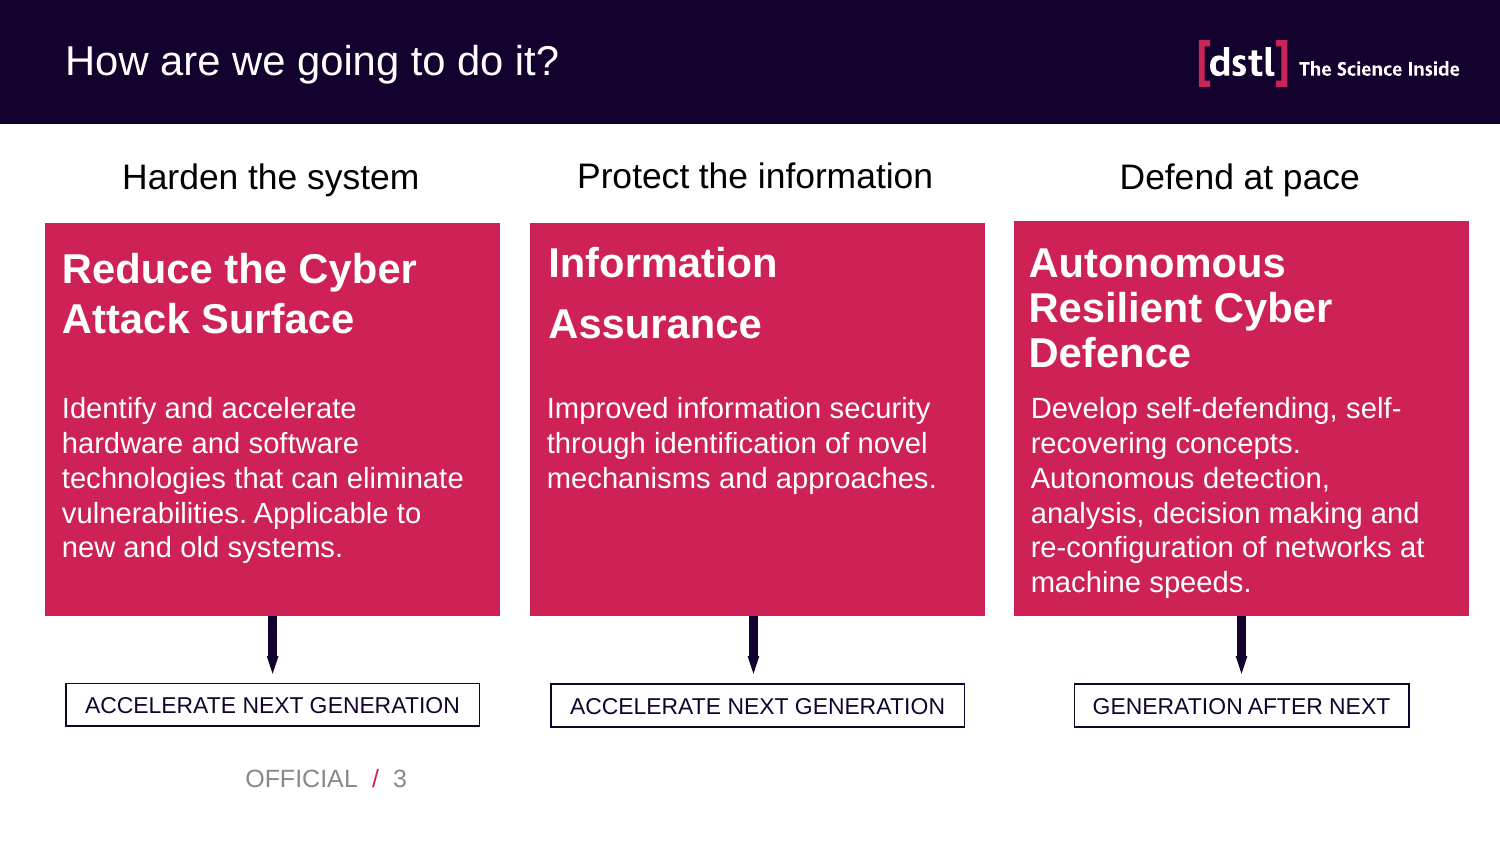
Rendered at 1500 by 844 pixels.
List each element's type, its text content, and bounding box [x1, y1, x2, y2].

text_box [45, 223, 500, 616]
text_box GENERATION AFTER NEXT [1074, 683, 1409, 727]
text_box Autonomous Resilient Cyber Defence [1013, 234, 1470, 307]
text_box Develop self-defending, self-recovering concepts. Autonomous detection, analysis, decision making and re-configuration of networks at machine speeds. [1016, 381, 1467, 606]
text_box Harden the system [107, 146, 439, 206]
text_box Defend at pace [1104, 146, 1379, 206]
text_box OFFICIAL / 3 [230, 754, 1458, 800]
text_box Protect the information [562, 145, 954, 204]
text_box Identify and accelerate hardware and software technologies that can eliminate vulnerabilities. Applicable to new and old systems. [47, 381, 498, 571]
text_box [1276, 307, 1285, 318]
title How are we going to do it? [5, 8, 1129, 115]
text_box Information Assurance [533, 234, 983, 307]
text_box ACCELERATE NEXT GENERATION [65, 683, 480, 727]
text_box Reduce the Cyber Attack Surface [47, 234, 498, 350]
text_box [1253, 307, 1259, 316]
text_box [1014, 221, 1469, 234]
text_box ACCELERATE NEXT GENERATION [550, 683, 965, 727]
text_box [530, 223, 985, 616]
text_box Improved information security through identification of novel mechanisms and approaches. [532, 381, 984, 501]
text_box [1014, 307, 1469, 616]
